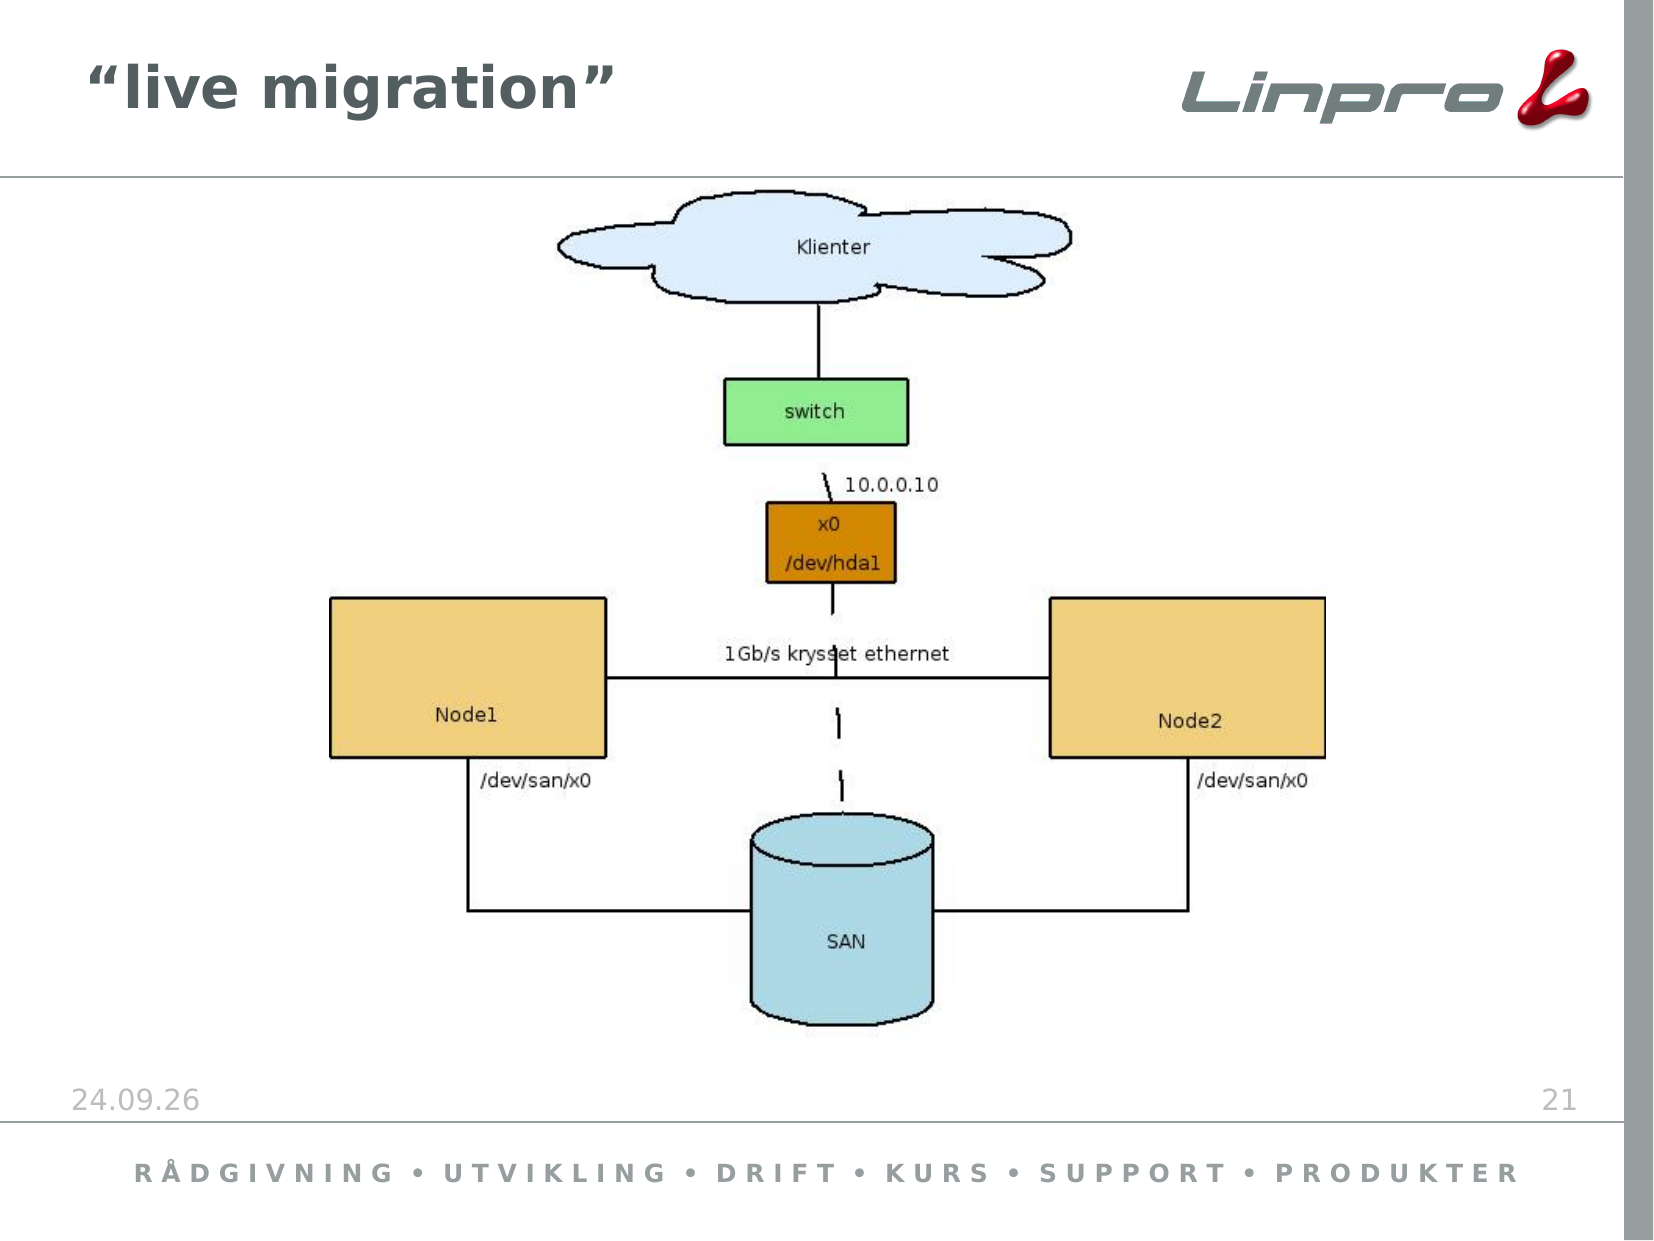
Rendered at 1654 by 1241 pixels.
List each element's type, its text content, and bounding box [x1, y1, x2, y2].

title “live migration” [84, 49, 1573, 128]
picture [329, 187, 1326, 1055]
picture [1181, 47, 1595, 133]
